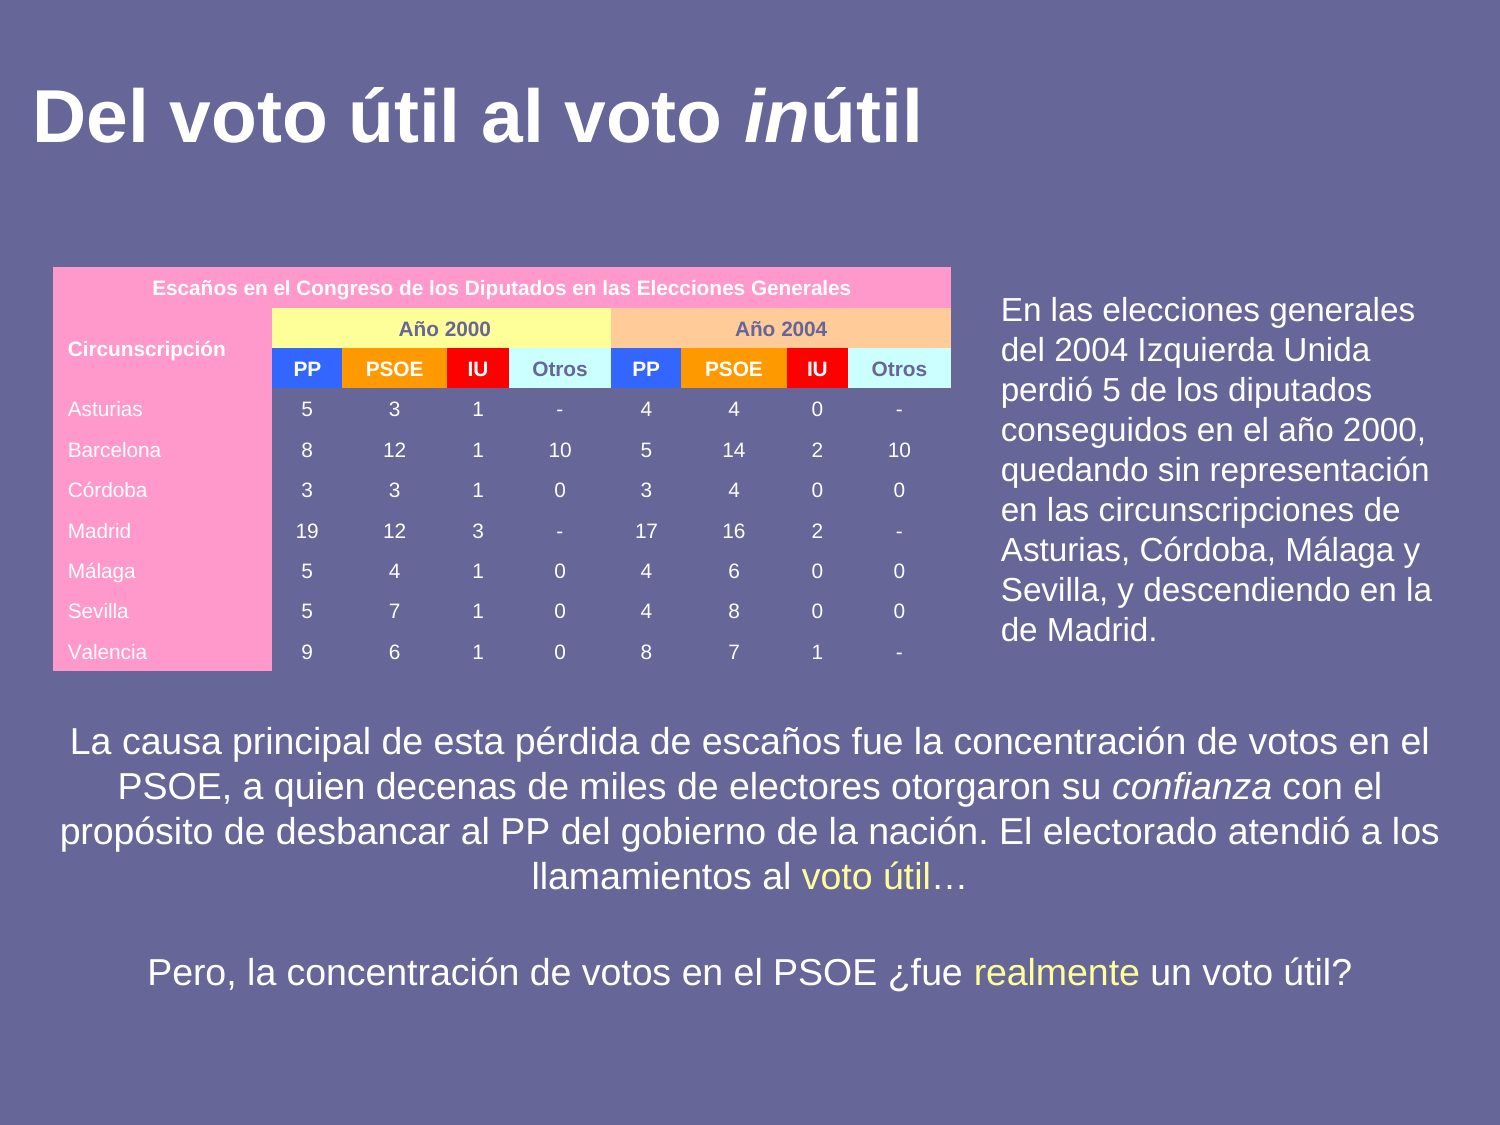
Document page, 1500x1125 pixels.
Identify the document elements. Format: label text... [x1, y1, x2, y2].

table_cell 0 [787, 469, 848, 510]
table_cell PP [272, 348, 342, 388]
table_cell 6 [681, 550, 787, 590]
table_cell 4 [342, 550, 447, 590]
table_cell 0 [509, 469, 611, 510]
table_cell 4 [611, 388, 681, 429]
table_cell Circunscripción [53, 308, 272, 388]
table_cell 0 [848, 590, 951, 631]
table_cell 0 [787, 590, 848, 631]
table_cell 5 [272, 388, 342, 429]
table_cell 0 [509, 590, 611, 631]
table_cell 4 [611, 550, 681, 590]
table_cell 7 [342, 590, 447, 631]
table_cell IU [787, 348, 848, 388]
text_box En las elecciones generales del 2004 Izquierda Unida perdió 5 de los diputados conseguidos en el año 2000, quedando sin representación en las circunscripciones de Asturias, Córdoba, Málaga y Sevilla, y descendiendo en la de Madrid. [986, 280, 1459, 656]
table_cell PP [611, 348, 681, 388]
table_cell - [848, 388, 951, 429]
table_cell 3 [611, 469, 681, 510]
table_cell Otros [848, 348, 951, 388]
table_cell 1 [447, 550, 509, 590]
table_cell - [509, 510, 611, 550]
table_cell 1 [787, 631, 848, 671]
table_cell 12 [342, 429, 447, 469]
table_cell Córdoba [53, 469, 272, 510]
table_cell Barcelona [53, 429, 272, 469]
table_cell 6 [342, 631, 447, 671]
table_cell 2 [787, 510, 848, 550]
table_cell 10 [509, 429, 611, 469]
table_cell 0 [509, 631, 611, 671]
table_cell 5 [272, 590, 342, 631]
table_cell IU [447, 348, 509, 388]
table_cell 1 [447, 388, 509, 429]
table_cell - [848, 631, 951, 671]
table_cell 9 [272, 631, 342, 671]
title Del voto útil al voto inútil [17, 18, 987, 207]
table_cell 8 [272, 429, 342, 469]
table_cell Otros [509, 348, 611, 388]
table_cell 4 [611, 590, 681, 631]
table_cell Asturias [53, 388, 272, 429]
table_cell - [848, 510, 951, 550]
table_cell 1 [447, 631, 509, 671]
table_cell PSOE [681, 348, 787, 388]
table_cell Málaga [53, 550, 272, 590]
table_cell 2 [787, 429, 848, 469]
table_header Escaños en el Congreso de los Diputados en las Elecciones Generales [53, 267, 951, 308]
table_cell 8 [681, 590, 787, 631]
table_cell 0 [848, 469, 951, 510]
table_cell Sevilla [53, 590, 272, 631]
table_cell 3 [272, 469, 342, 510]
table_cell PSOE [342, 348, 447, 388]
table_cell 3 [447, 510, 509, 550]
table_cell - [509, 388, 611, 429]
table_cell Año 2000 [272, 308, 611, 348]
table_cell 0 [787, 388, 848, 429]
table_cell 17 [611, 510, 681, 550]
text_box La causa principal de esta pérdida de escaños fue la concentración de votos en el PSOE, a quien decenas de miles de electores otorgaron su confianza con el propósito de desbancar al PP del gobierno de la nación. El electorado atendió a los llamamientos al voto útil… [41, 709, 1459, 906]
table_cell 12 [342, 510, 447, 550]
table_cell 16 [681, 510, 787, 550]
table_cell 7 [681, 631, 787, 671]
table_cell 0 [787, 550, 848, 590]
table_cell 19 [272, 510, 342, 550]
table_cell 1 [447, 429, 509, 469]
table_cell Año 2004 [611, 308, 951, 348]
table_cell Valencia [53, 631, 272, 671]
table_cell 4 [681, 388, 787, 429]
table_cell 3 [342, 469, 447, 510]
table_cell 3 [342, 388, 447, 429]
table_cell 0 [848, 550, 951, 590]
table_cell 4 [681, 469, 787, 510]
table_cell 8 [611, 631, 681, 671]
table_cell 5 [611, 429, 681, 469]
table_cell 14 [681, 429, 787, 469]
text_box Pero, la concentración de votos en el PSOE ¿fue realmente un voto útil? [40, 940, 1459, 1002]
table_cell 1 [447, 469, 509, 510]
table_cell 10 [848, 429, 951, 469]
table_cell Madrid [53, 510, 272, 550]
table_cell 1 [447, 590, 509, 631]
table_cell 5 [272, 550, 342, 590]
table_cell 0 [509, 550, 611, 590]
